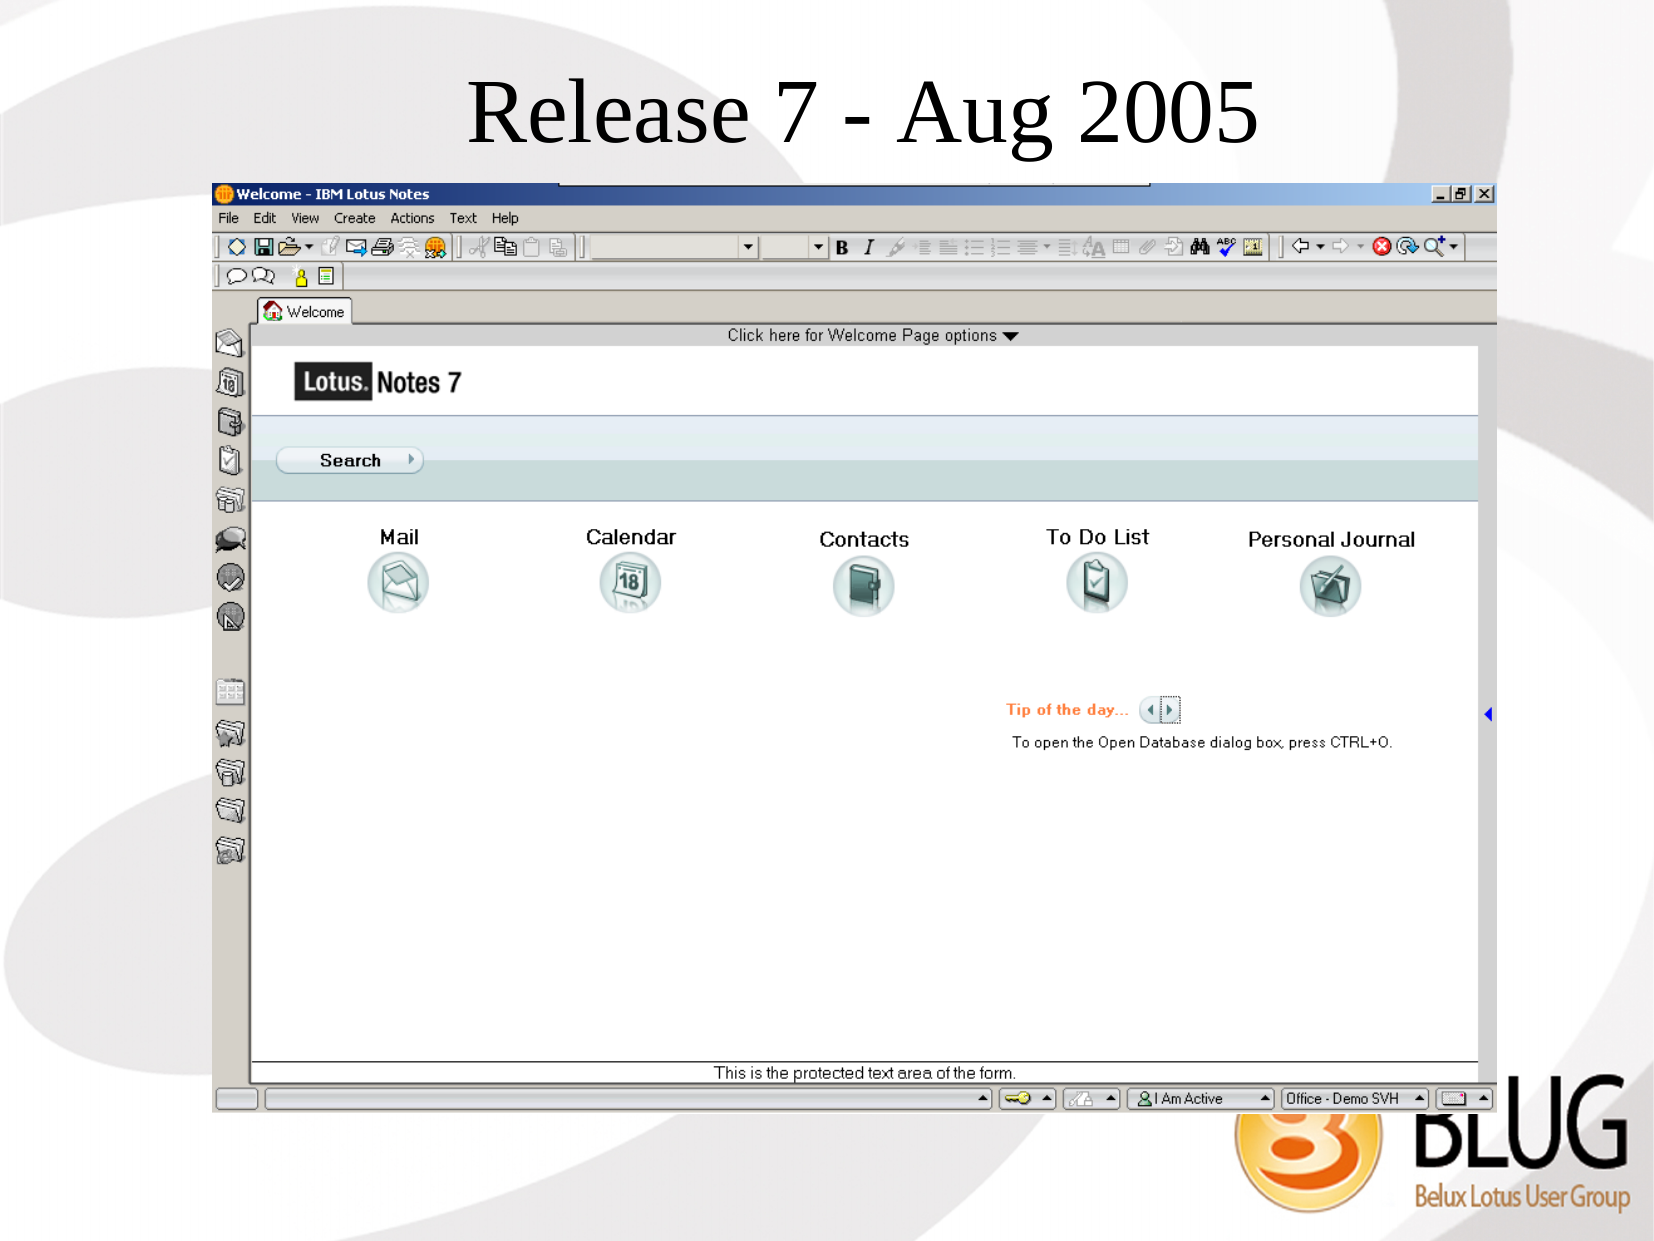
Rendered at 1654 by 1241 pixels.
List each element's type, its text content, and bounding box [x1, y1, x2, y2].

picture [0, 0, 1654, 1241]
title Release 7 - Aug 2005 [121, 41, 1607, 184]
